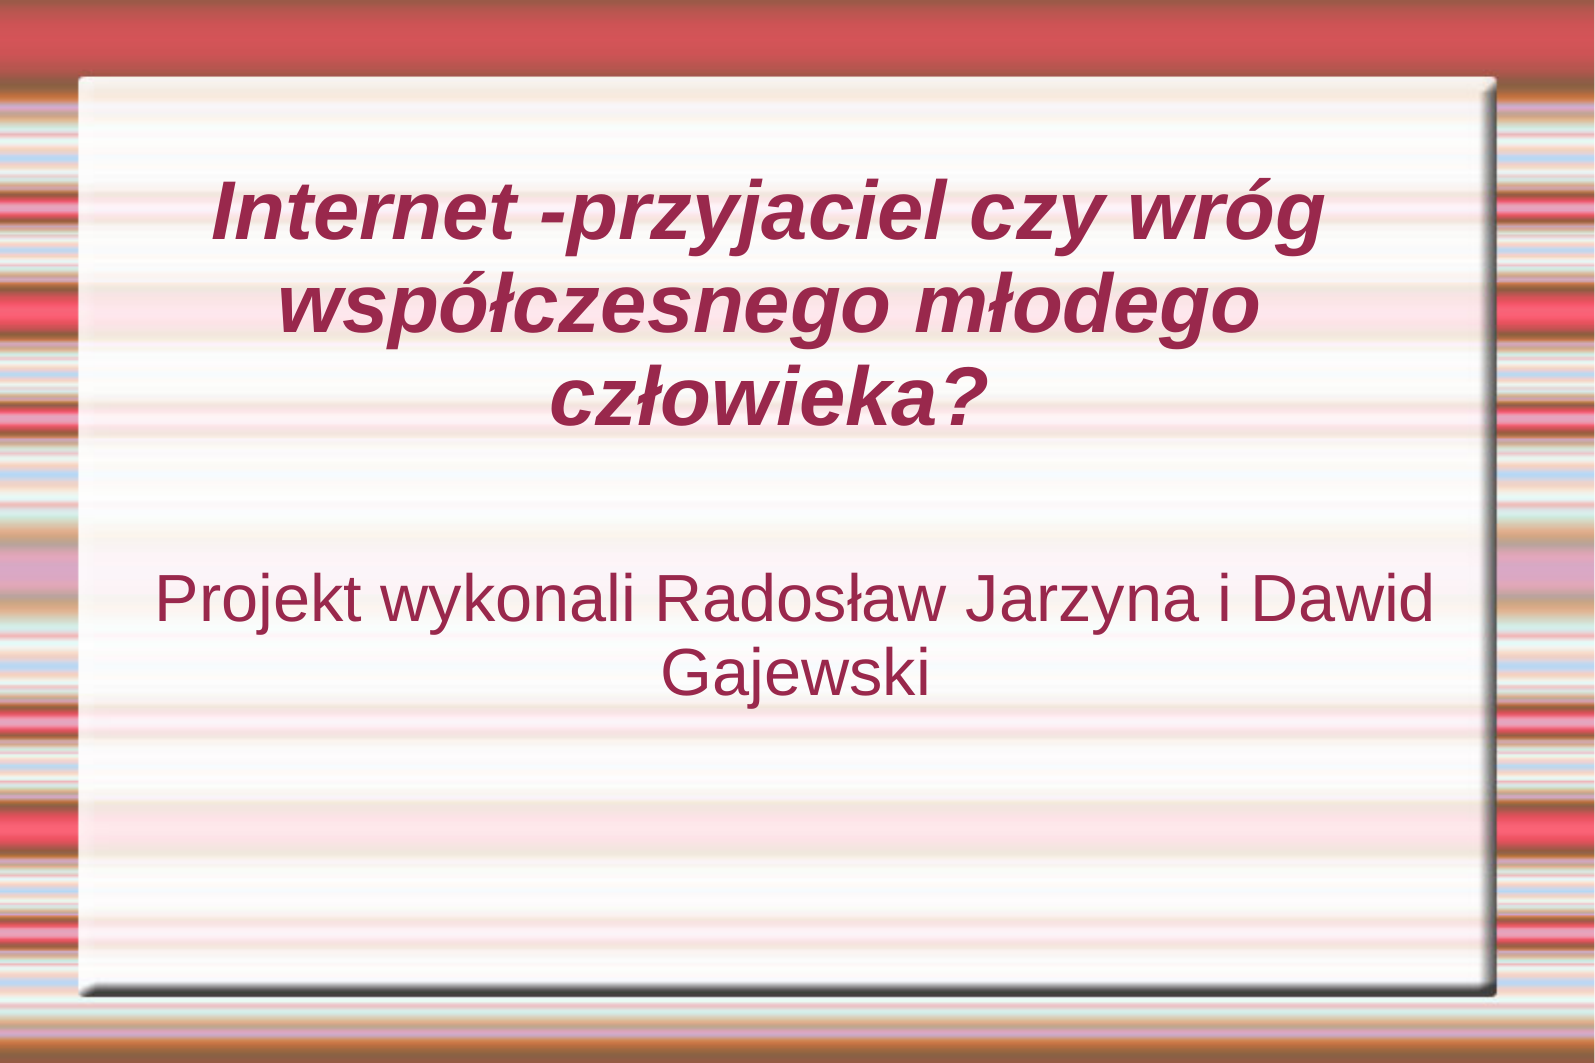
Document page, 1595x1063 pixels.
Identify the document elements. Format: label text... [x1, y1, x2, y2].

picture [0, 0, 1595, 1063]
title Internet -przyjaciel czy wróg współczesnego młodego człowieka? [88, 163, 1451, 443]
subtitle Projekt wykonali Radosław Jarzyna i Dawid Gajewski [130, 300, 1462, 971]
